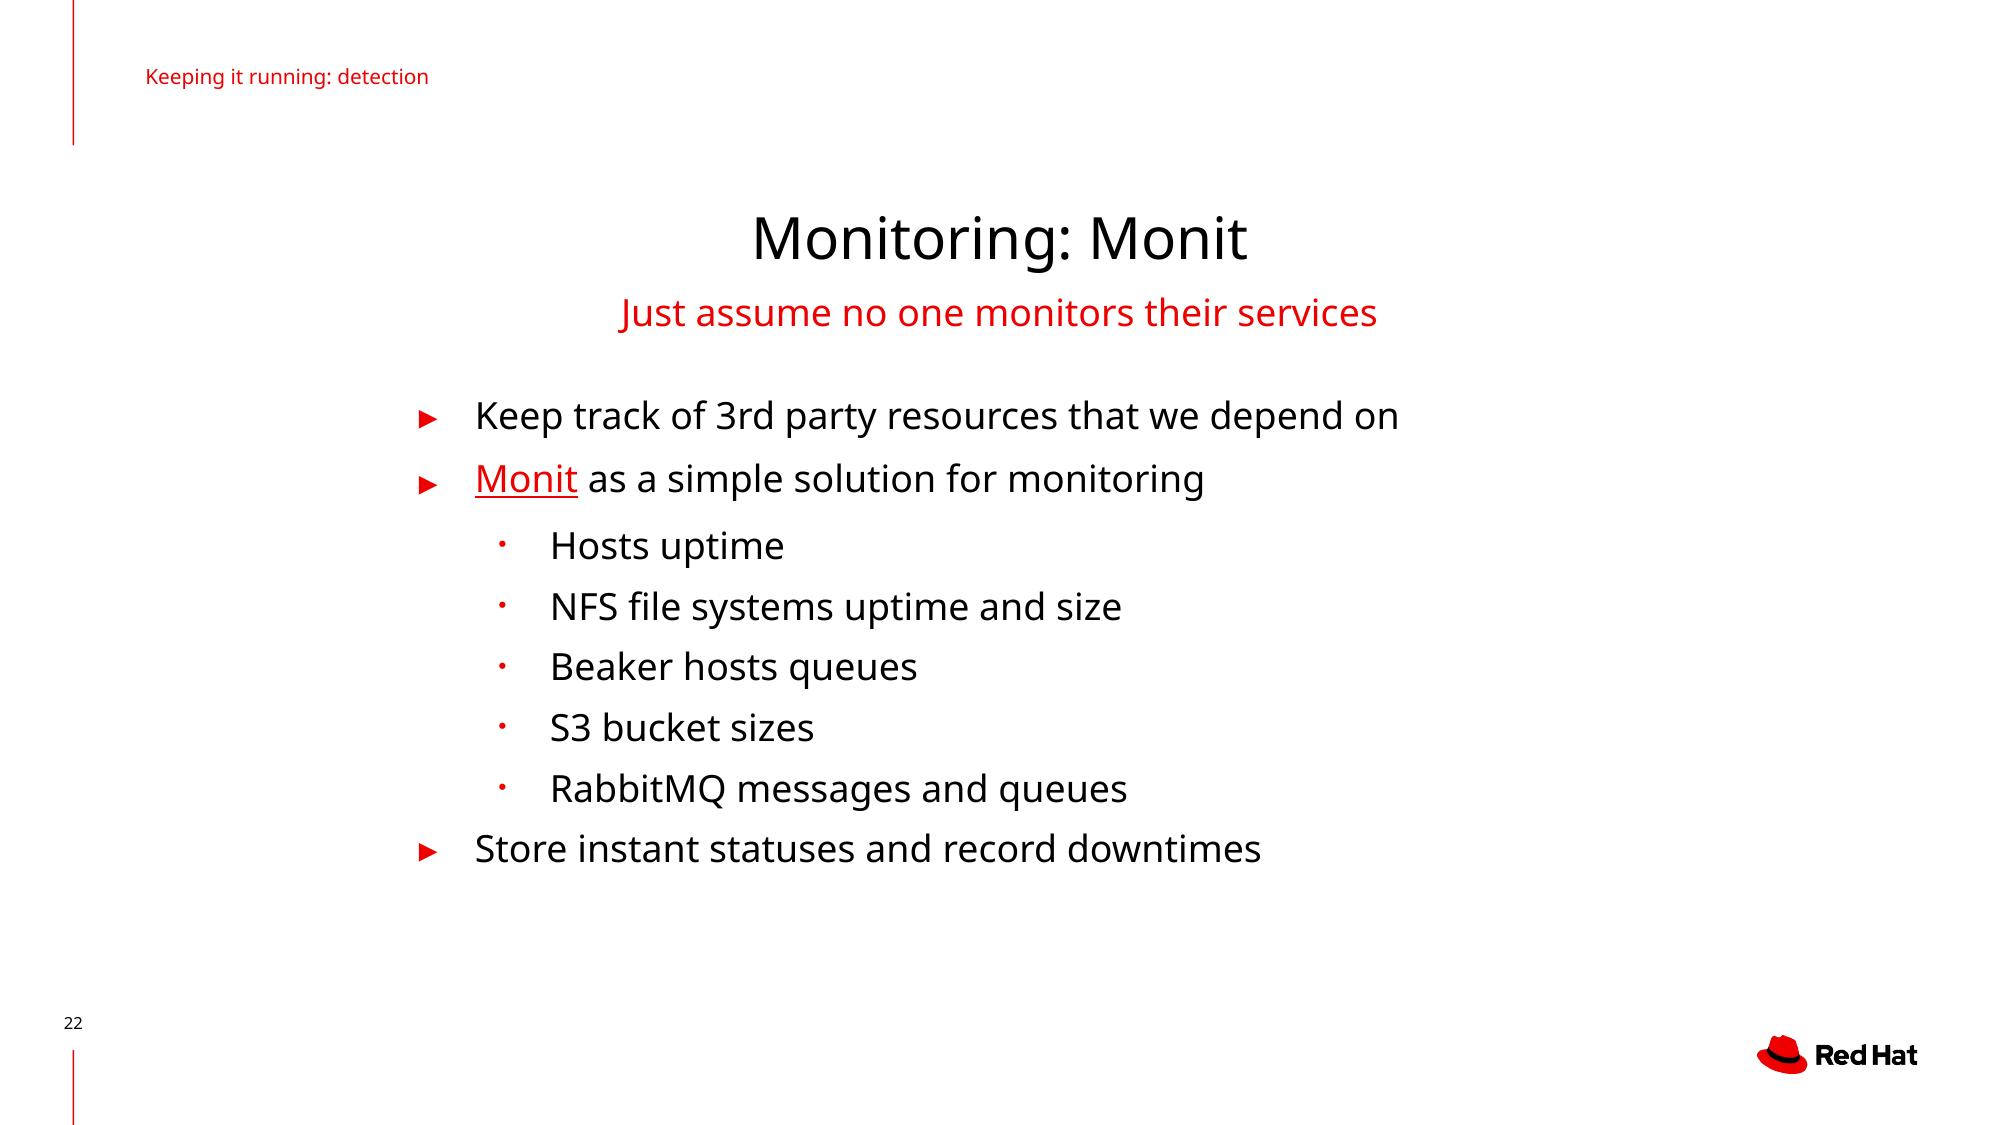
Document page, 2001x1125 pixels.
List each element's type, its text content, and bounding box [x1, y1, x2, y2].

subtitle Just assume no one monitors their services [145, 271, 1855, 320]
title Monitoring: Monit [145, 180, 1855, 271]
slide_number <number> [13, 1012, 134, 1036]
subtitle Keeping it running: detection [73, 9, 919, 143]
picture [1757, 1035, 1918, 1074]
list Keep track of 3rd party resources that we depend on Monit as a simple solution for monitoring Hosts uptime NFS file systems uptime and size Beaker hosts queues S3 bucket sizes RabbitMQ messages and queues Store instant statuses and record downtimes [399, 376, 1600, 979]
